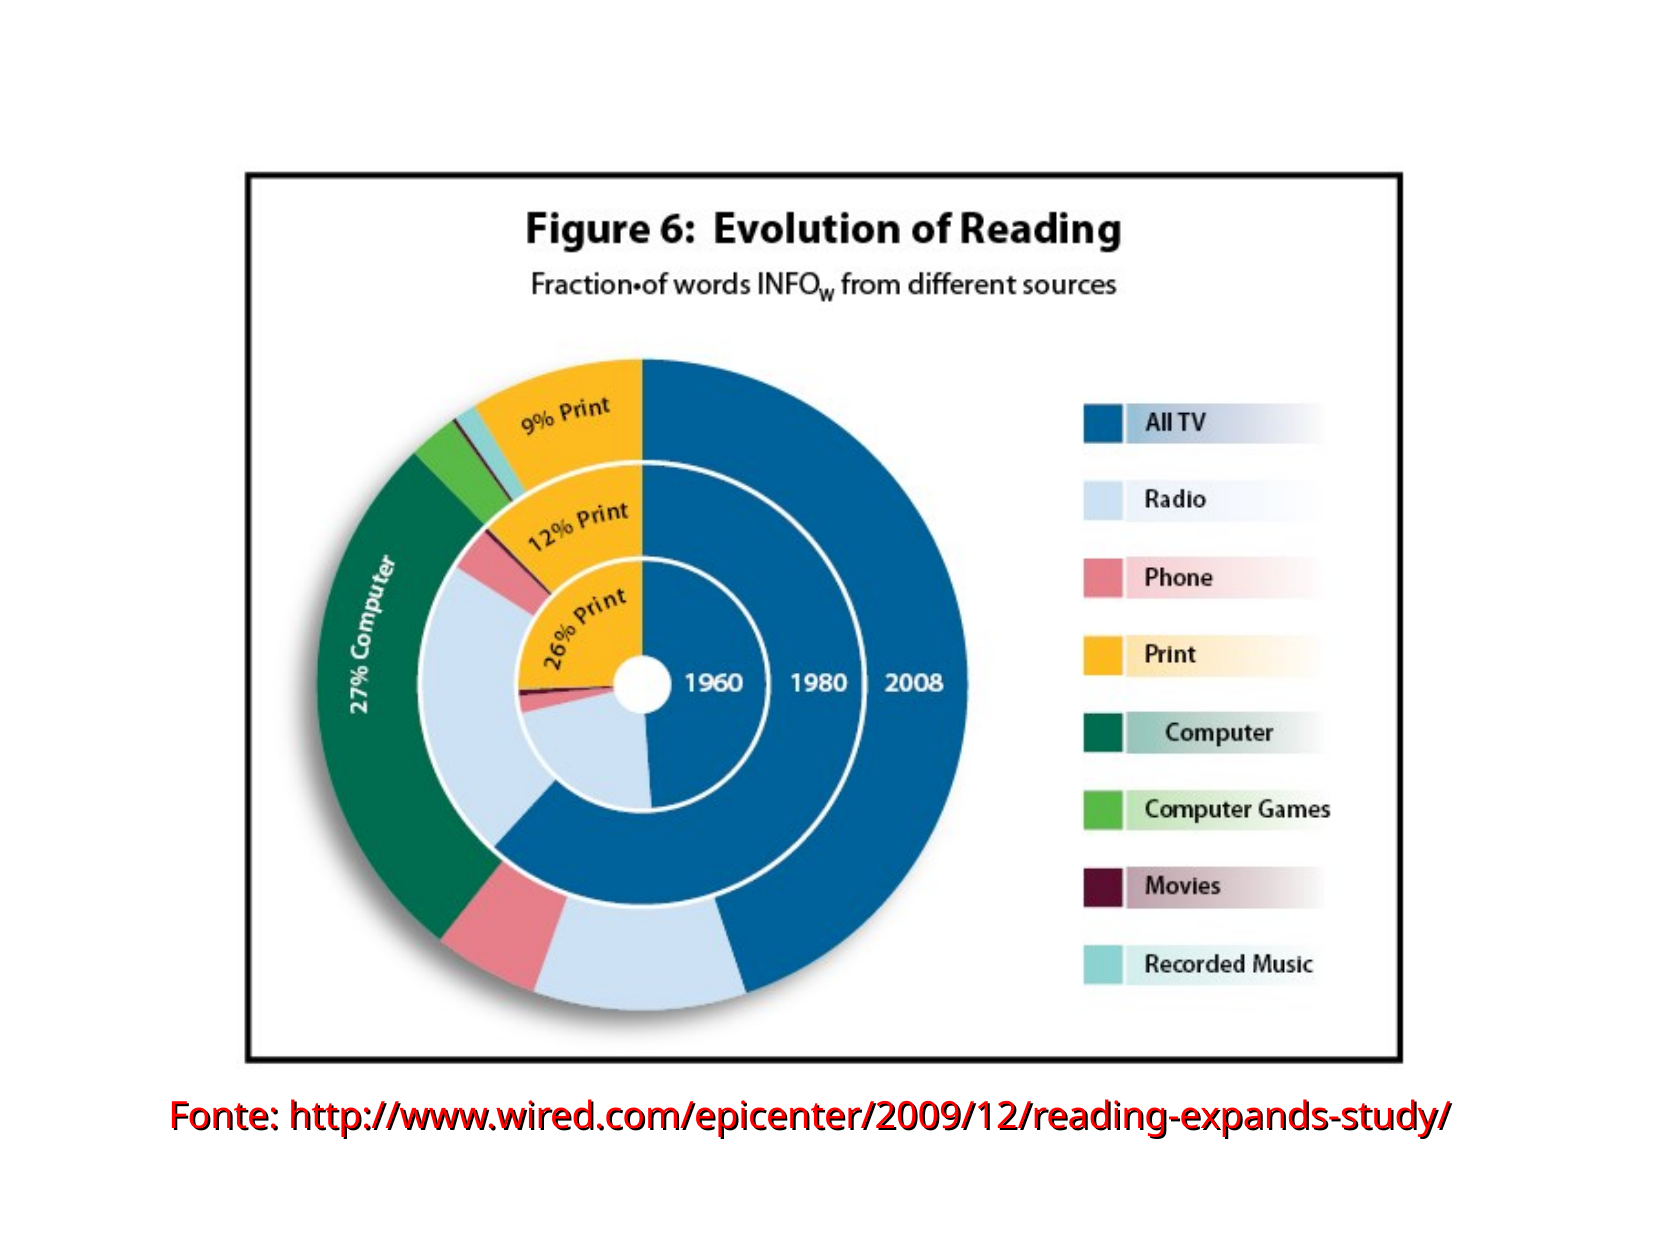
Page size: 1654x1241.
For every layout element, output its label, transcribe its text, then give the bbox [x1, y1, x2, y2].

text_box Fonte: http://www.wired.com/epicenter/2009/12/reading-expands-study/ [153, 1080, 1460, 1140]
picture [236, 165, 1418, 1075]
